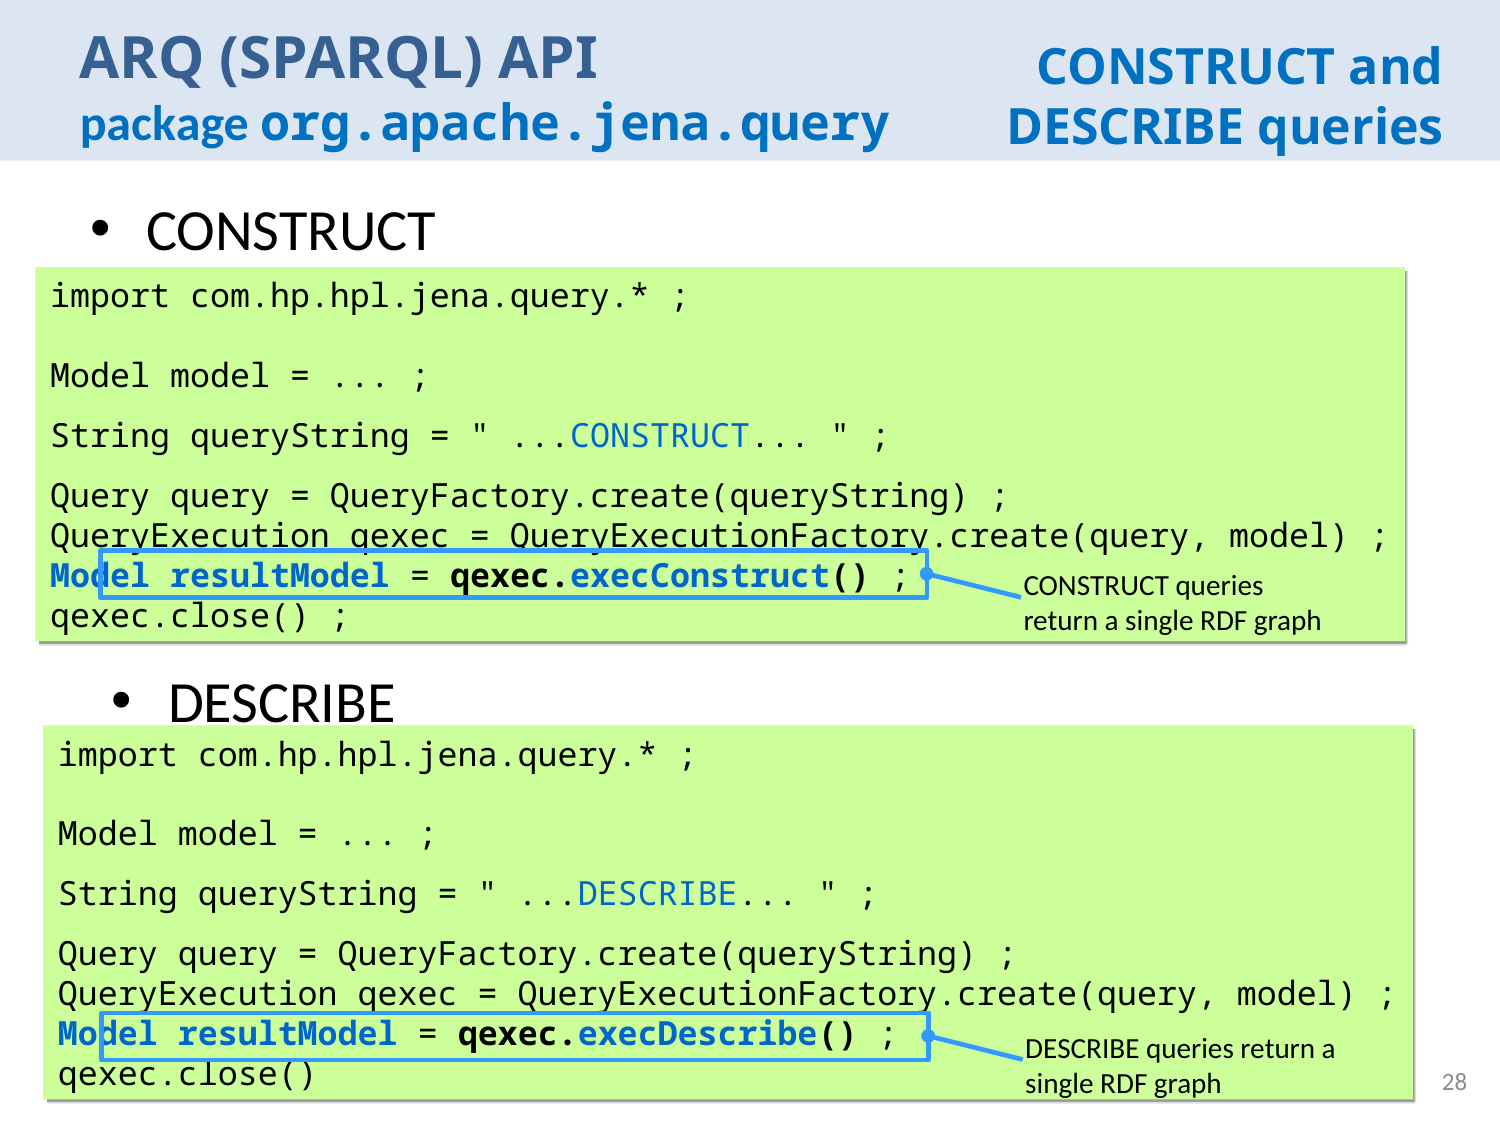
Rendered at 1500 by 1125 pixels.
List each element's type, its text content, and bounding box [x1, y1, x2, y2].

text_box import com.hp.hpl.jena.query.* ; Model model = ... ; String queryString = " ...DESCRIBE... " ; Query query = QueryFactory.create(queryString) ; QueryExecution qexec = QueryExecutionFactory.create(query, model) ; Model resultModel = qexec.execDescribe() ; qexec.close() [43, 725, 1413, 1100]
text_box DESCRIBE [96, 656, 1447, 728]
text_box CONSTRUCT queries return a single RDF graph [1008, 559, 1353, 645]
text_box ARQ (SPARQL) API package org.apache.jena.query [64, 33, 1415, 138]
text_box import com.hp.hpl.jena.query.* ; Model model = ... ; String queryString = " ...CONSTRUCT... " ; Query query = QueryFactory.create(queryString) ; QueryExecution qexec = QueryExecutionFactory.create(query, model) ; Model resultModel = qexec.execConstruct() ; qexec.close() ; [103, 553, 925, 595]
text_box [0, 0, 1500, 161]
list CONSTRUCT [75, 184, 1425, 256]
text_box CONSTRUCT and DESCRIBE queries [108, 42, 1459, 147]
slide_number <numéro> [1354, 1058, 1483, 1103]
text_box import com.hp.hpl.jena.query.* ; Model model = ... ; String queryString = " ...CONSTRUCT... " ; Query query = QueryFactory.create(queryString) ; QueryExecution qexec = QueryExecutionFactory.create(query, model) ; Model resultModel = qexec.execConstruct() ; qexec.close() ; [35, 267, 1406, 642]
text_box DESCRIBE queries return a single RDF graph [1010, 1021, 1354, 1107]
text_box import com.hp.hpl.jena.query.* ; Model model = ... ; String queryString = " ...DESCRIBE... " ; Query query = QueryFactory.create(queryString) ; QueryExecution qexec = QueryExecutionFactory.create(query, model) ; Model resultModel = qexec.execDescribe() ; qexec.close() [104, 1015, 926, 1058]
